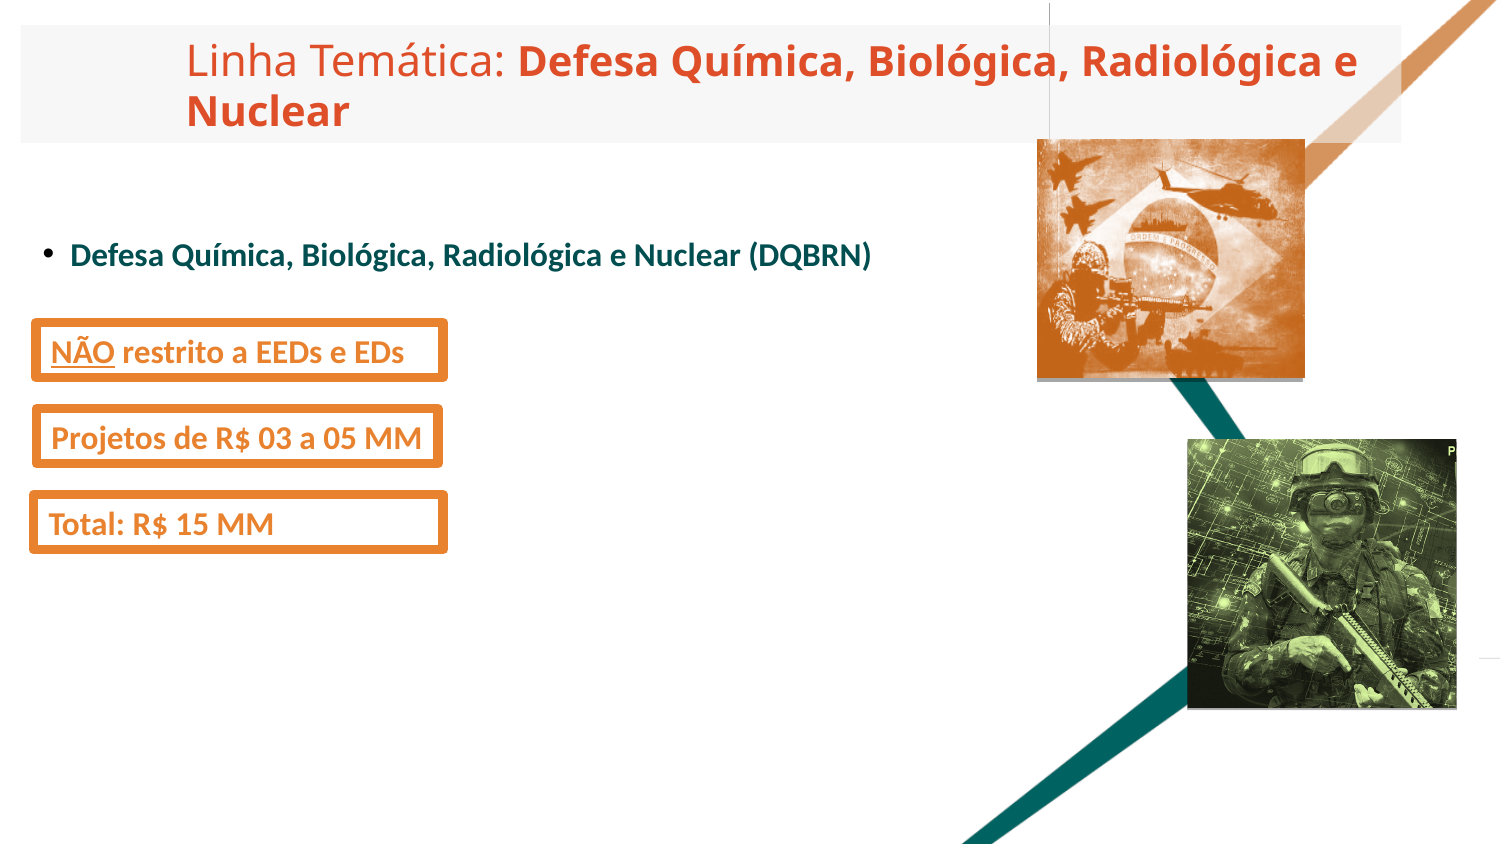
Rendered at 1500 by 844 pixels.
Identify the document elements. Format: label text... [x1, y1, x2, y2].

text_box Total: R$ 15 MM [34, 495, 443, 550]
picture [952, 0, 1500, 844]
text_box NÃO restrito a EEDs e EDs [36, 323, 443, 378]
text_box Defesa Química, Biológica, Radiológica e Nuclear (DQBRN) [27, 223, 1019, 281]
text_box Projetos de R$ 03 a 05 MM [36, 409, 438, 464]
text_box Linha Temática: Defesa Química, Biológica, Radiológica e Nuclear [20, 25, 1402, 94]
